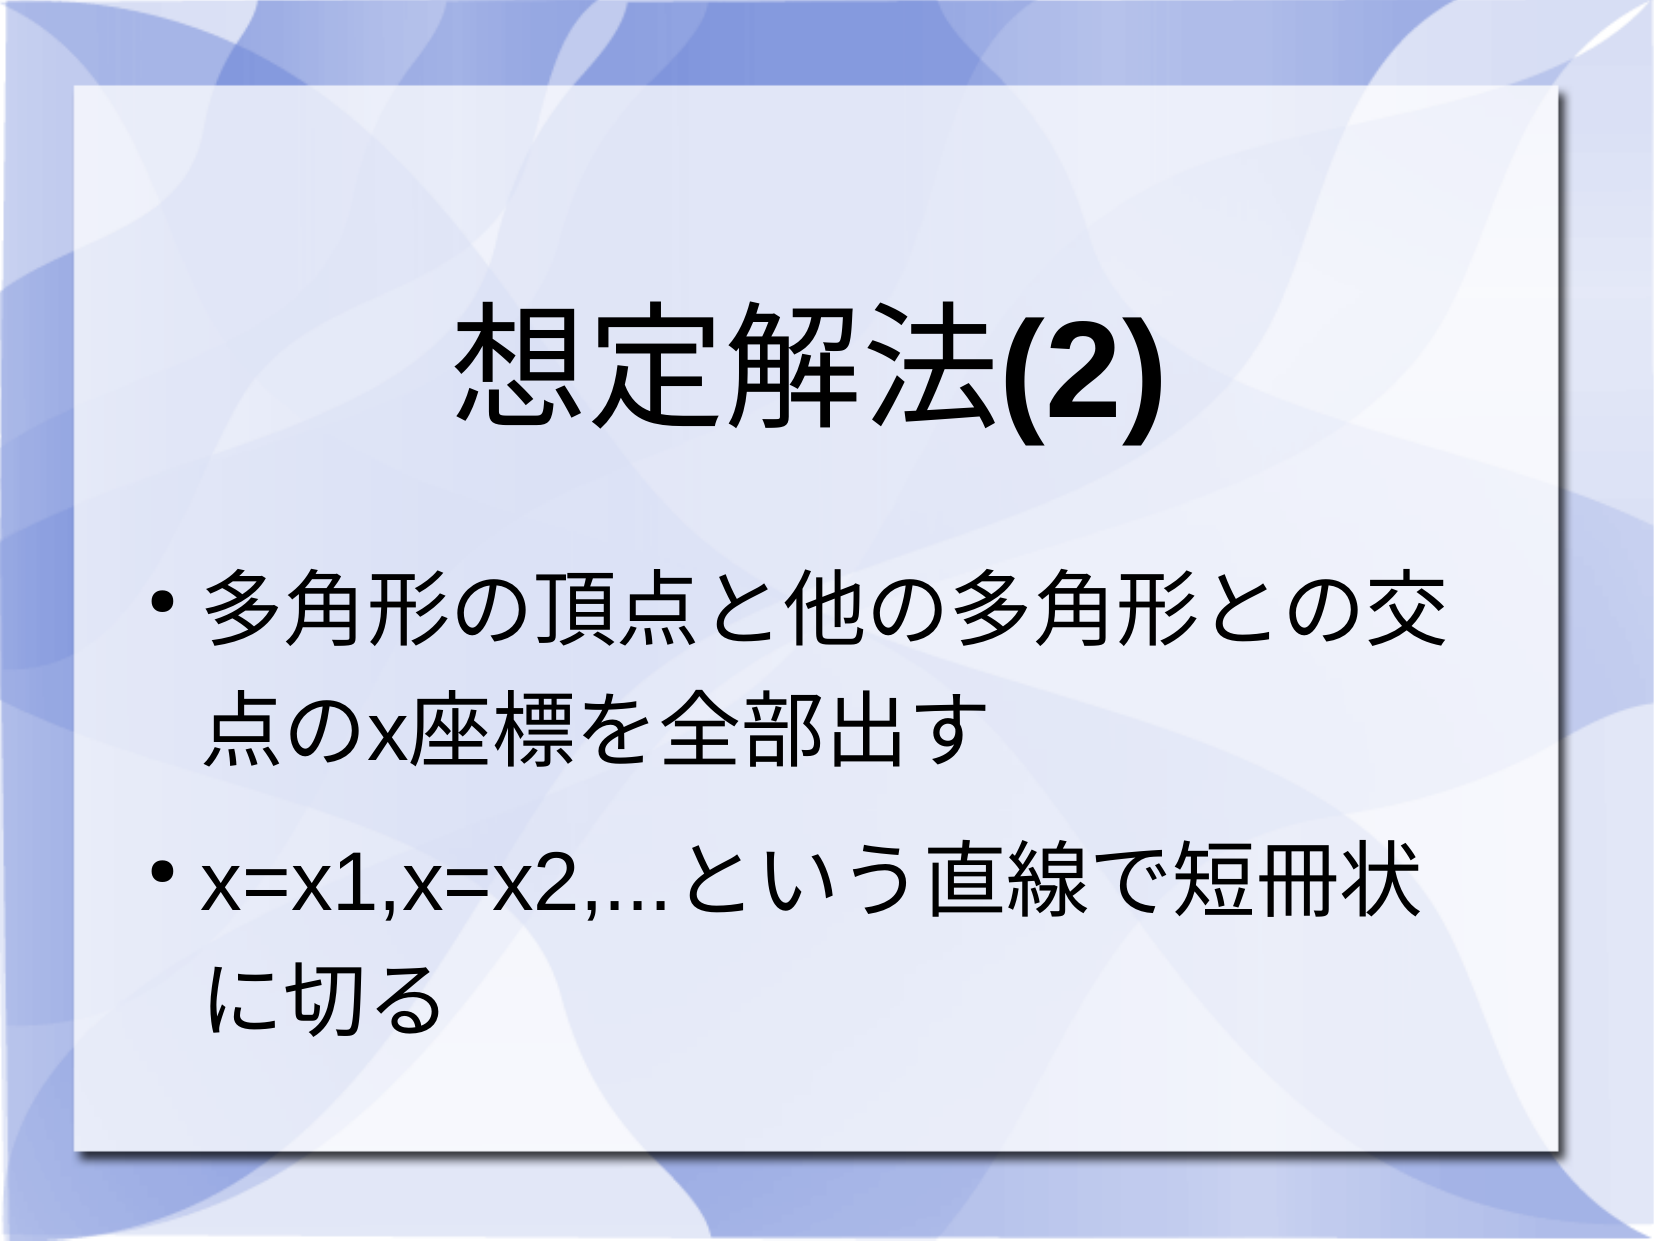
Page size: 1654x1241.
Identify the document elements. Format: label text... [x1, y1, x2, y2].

title 想定解法(2) [82, 253, 1536, 461]
list 多角形の頂点と他の多角形との交点のx座標を全部出す x=x1,x=x2,...という直線で短冊状に切る [129, 543, 1489, 1241]
picture [0, 0, 1654, 1241]
